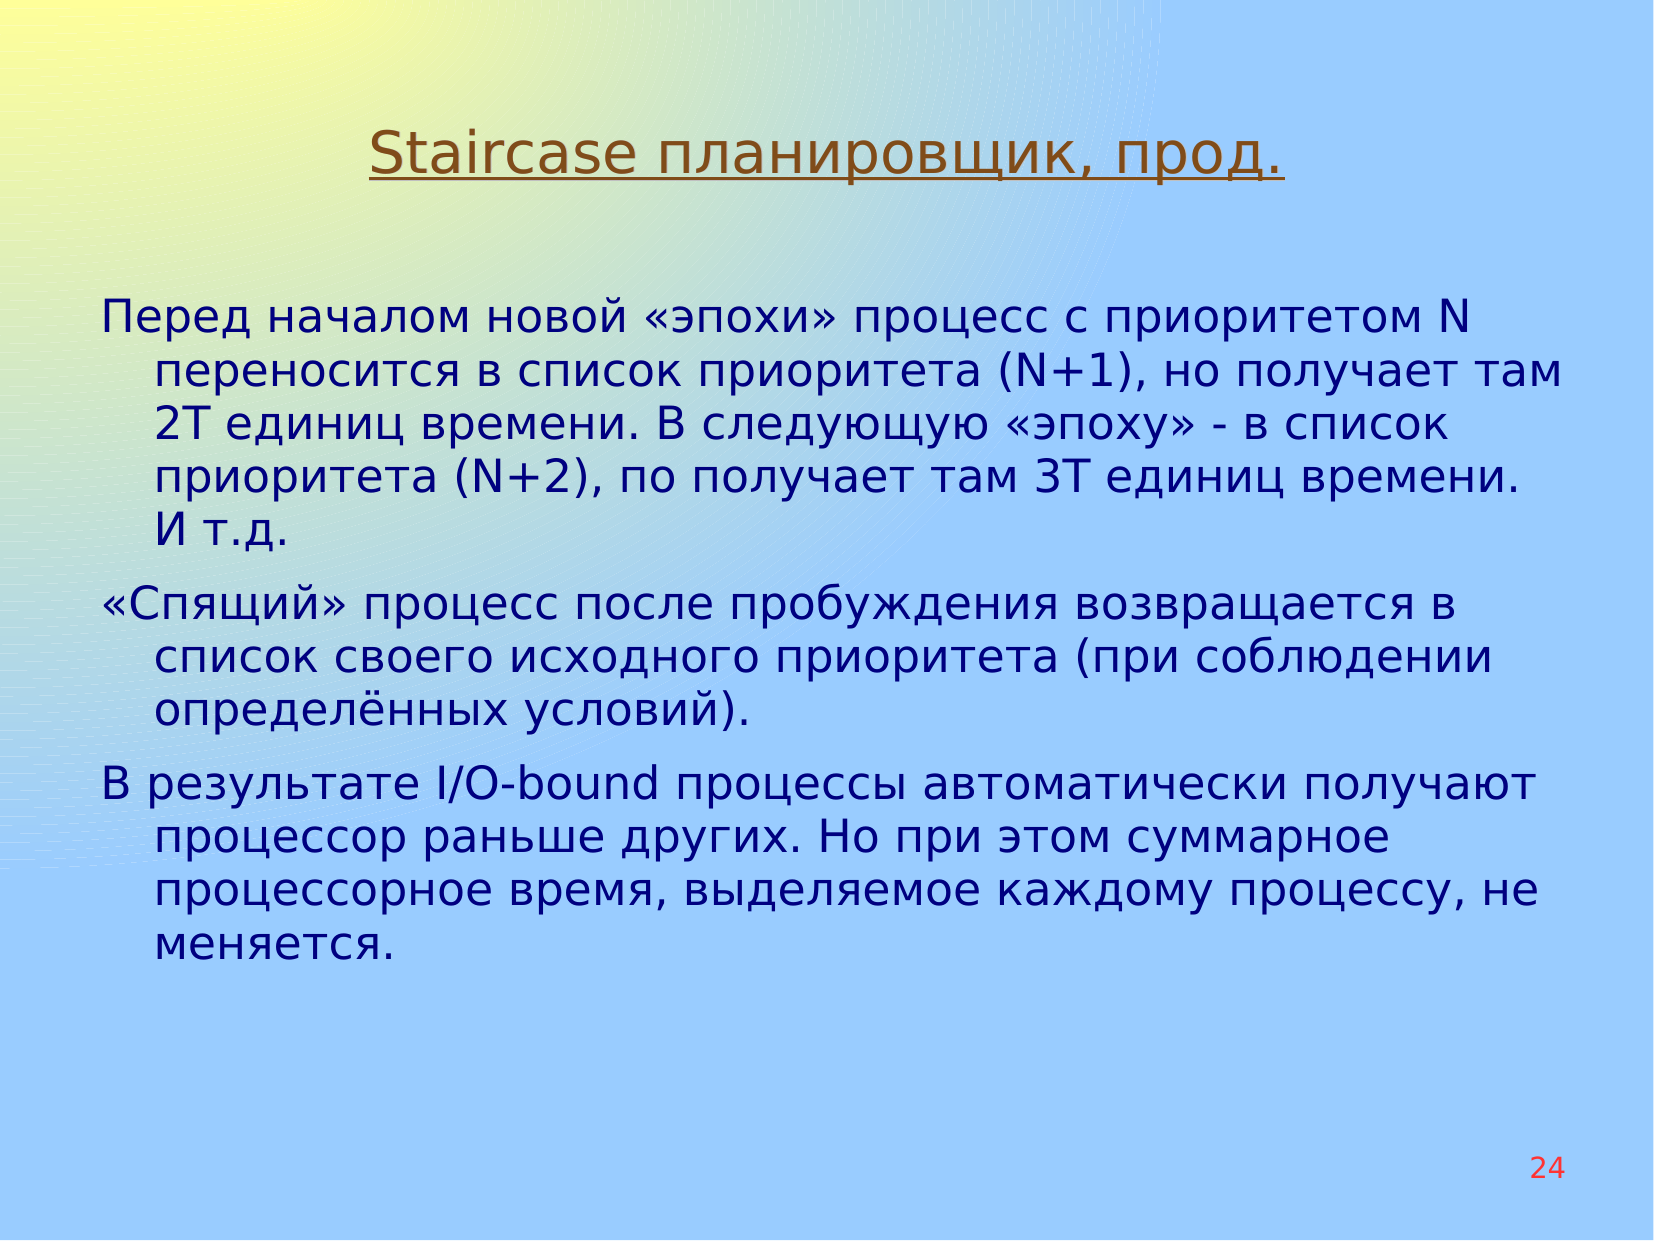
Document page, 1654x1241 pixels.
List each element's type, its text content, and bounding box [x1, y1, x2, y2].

list Перед началом новой «эпохи» процесс с приоритетом N переносится в список приоритета (N+1), но получает там 2T единиц времени. В следующую «эпоху» - в список приоритета (N+2), по получает там 3T единиц времени. И т.д. «Спящий» процесс после пробуждения возвращается в список своего исходного приоритета (при соблюдении определённых условий). В результате I/O-bound процессы автоматически получают процессор раньше других. Но при этом суммарное процессорное время, выделяемое каждому процессу, не меняется. [82, 290, 1571, 1094]
title Staircase планировщик, прод. [82, 56, 1571, 250]
